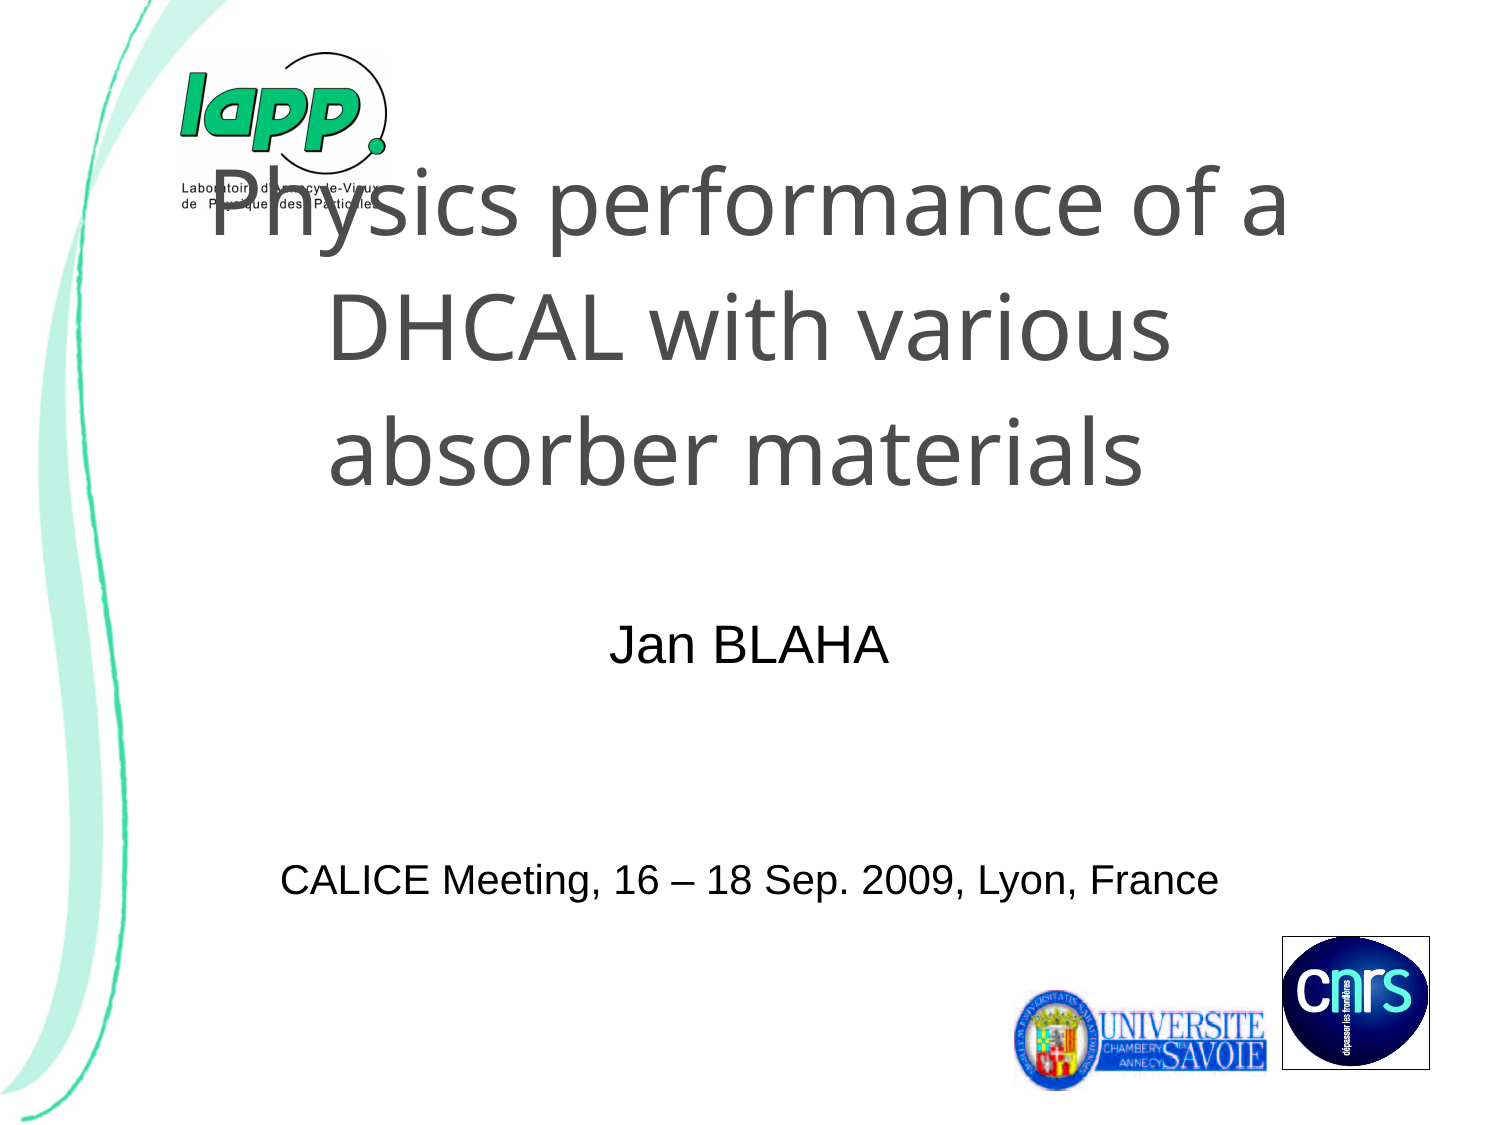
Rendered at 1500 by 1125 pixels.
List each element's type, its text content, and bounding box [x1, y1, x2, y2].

title Physics performance of a DHCAL with various absorber materials Jan BLAHA CALICE Meeting, 16 – 18 Sep. 2009, Lyon, France [112, 249, 1388, 974]
picture [1014, 990, 1267, 1091]
picture [378, 192, 387, 205]
picture [0, 0, 387, 1125]
